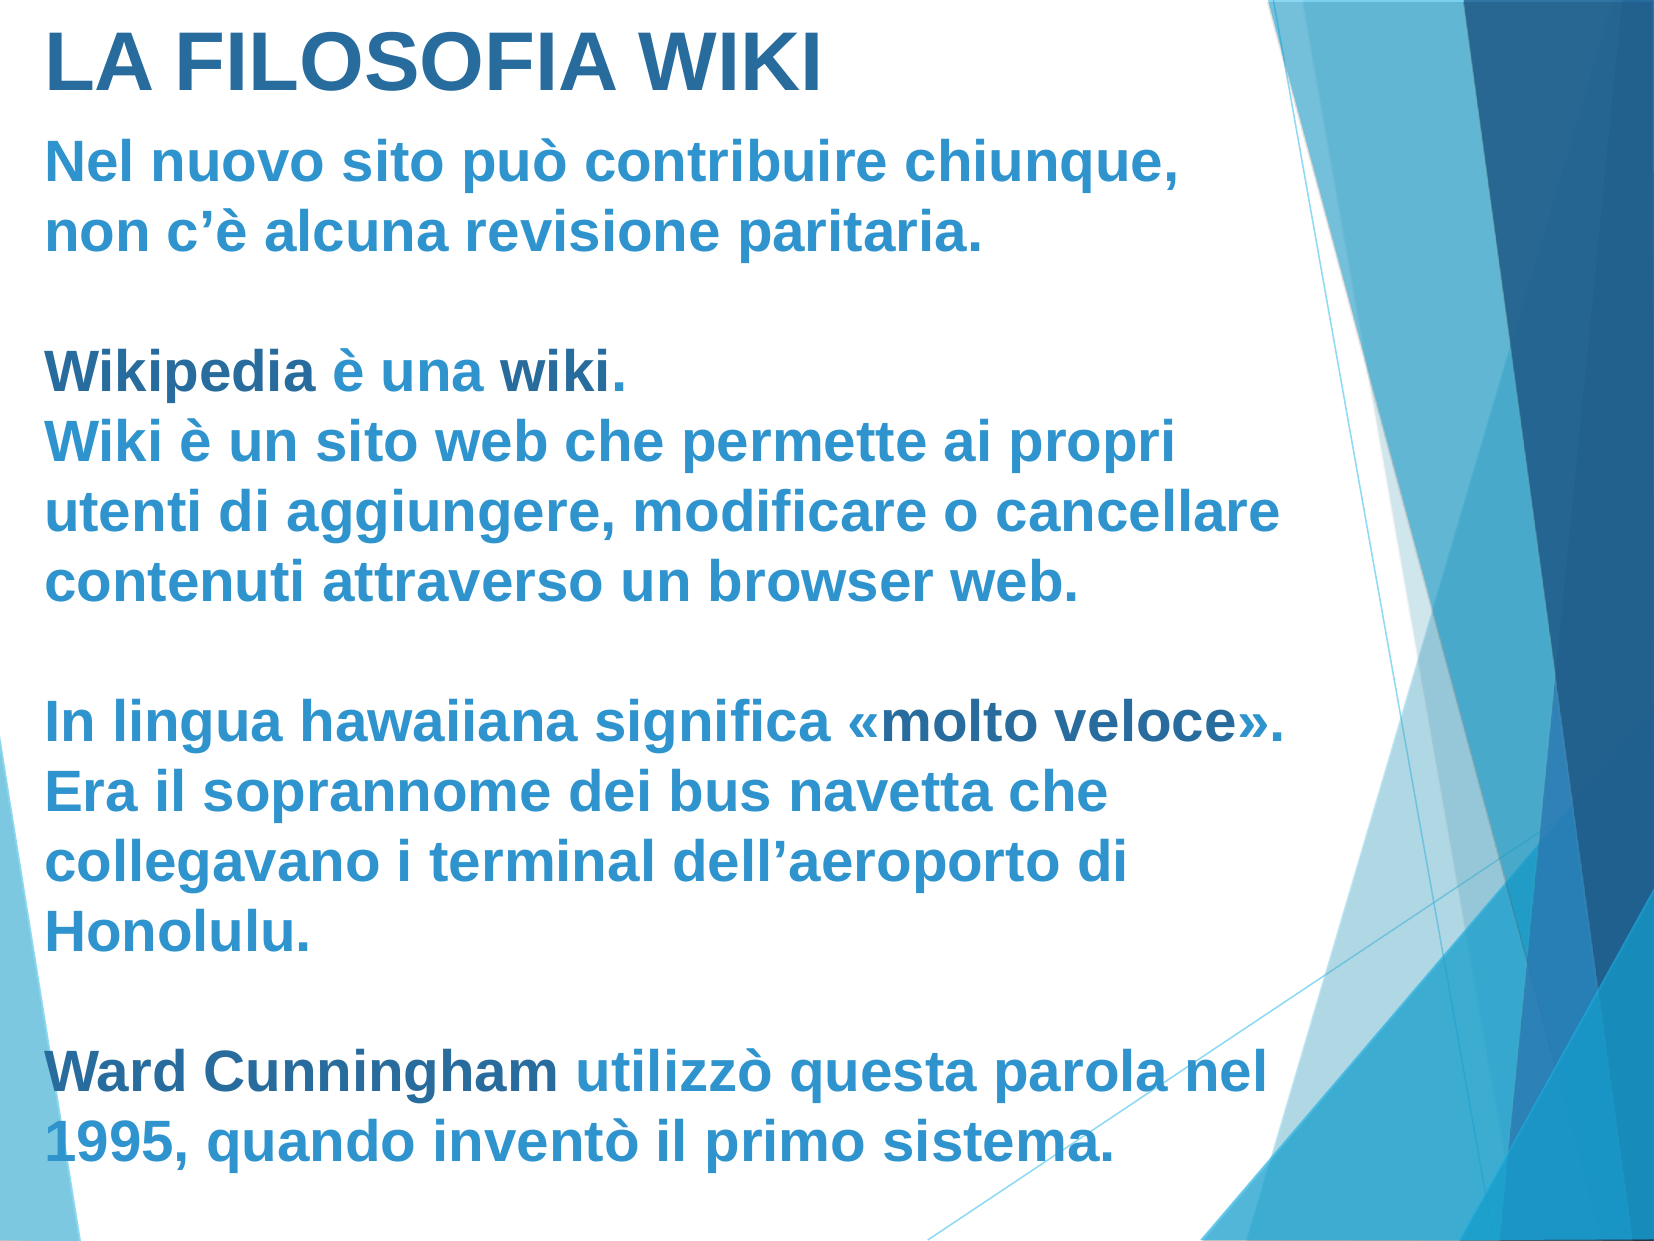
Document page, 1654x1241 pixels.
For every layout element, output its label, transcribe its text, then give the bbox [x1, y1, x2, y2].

text_box LA FILOSOFIA WIKI [29, 0, 1309, 115]
text_box Nel nuovo sito può contribuire chiunque, non c’è alcuna revisione paritaria. Wikipedia è una wiki. Wiki è un sito web che permette ai propri utenti di aggiungere, modificare o cancellare contenuti attraverso un browser web. In lingua hawaiiana significa «molto veloce». Era il soprannome dei bus navetta che collegavano i terminal dell’aeroporto di Honolulu. Ward Cunningham utilizzò questa parola nel 1995, quando inventò il primo sistema. [29, 116, 1309, 1181]
